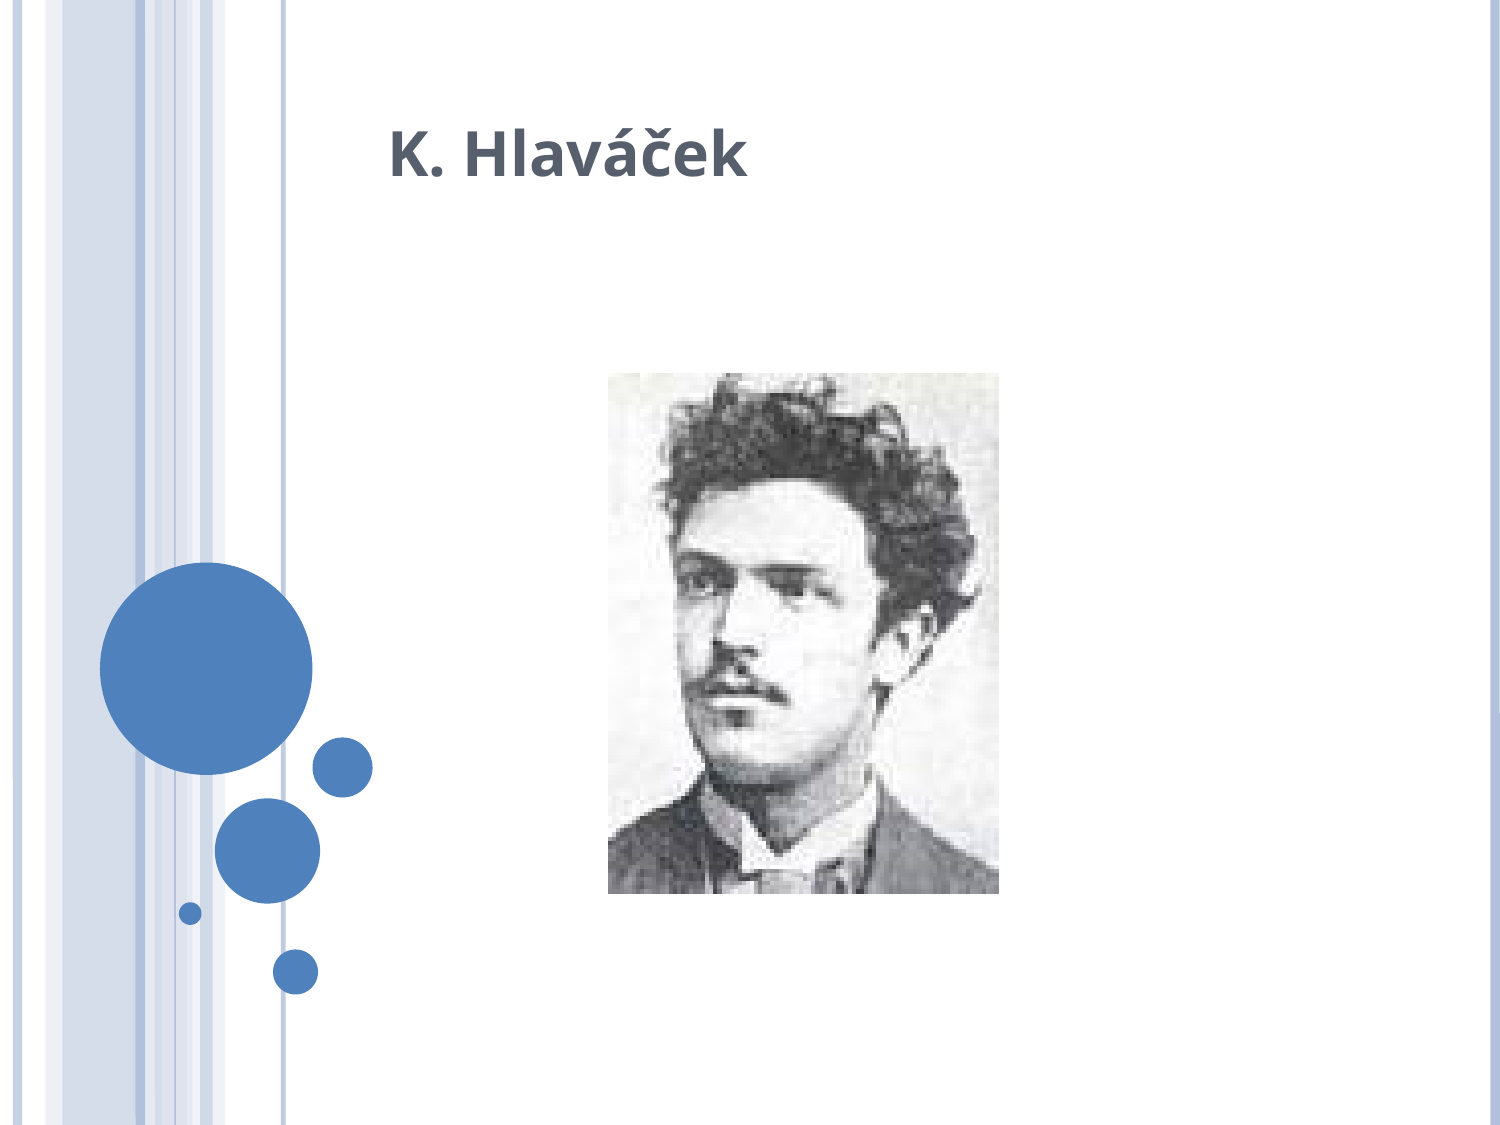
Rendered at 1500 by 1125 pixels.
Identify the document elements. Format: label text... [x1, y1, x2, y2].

title K. Hlaváček [371, 66, 1385, 197]
picture [608, 373, 999, 894]
